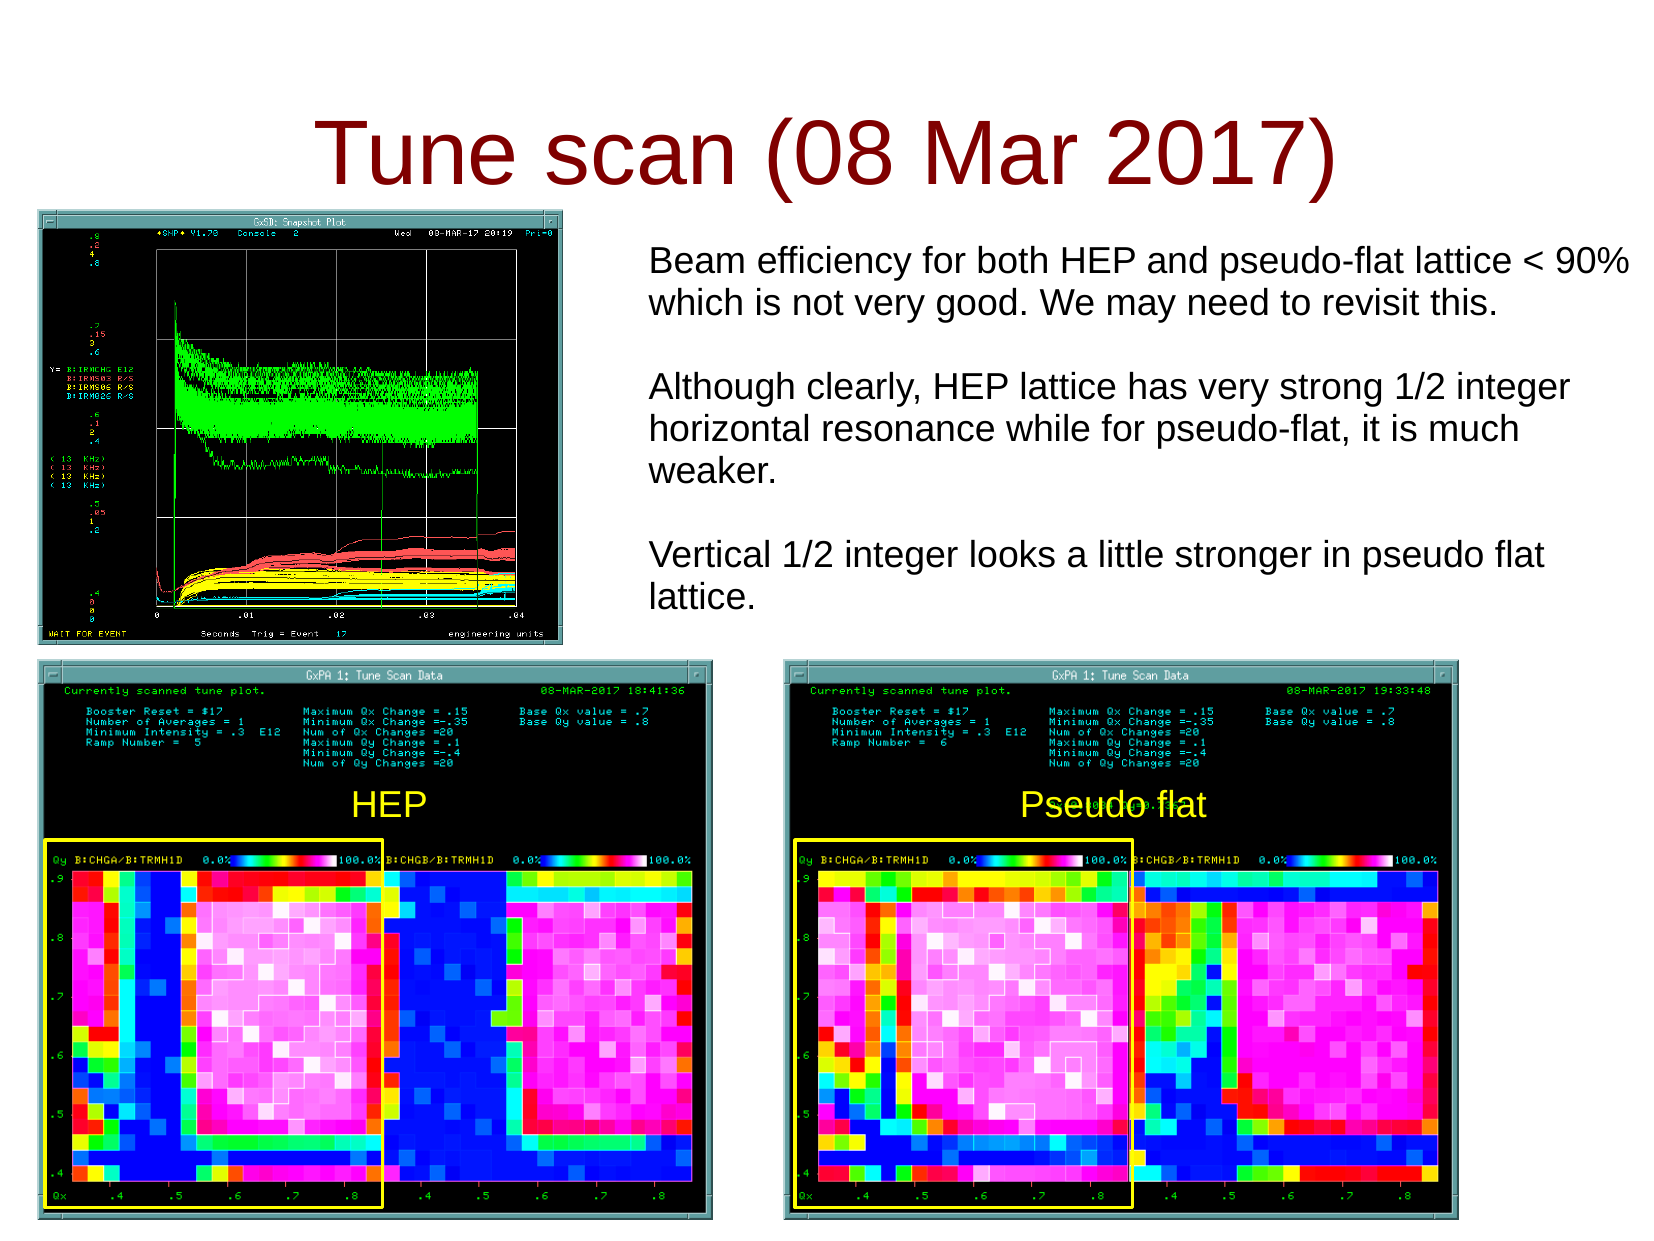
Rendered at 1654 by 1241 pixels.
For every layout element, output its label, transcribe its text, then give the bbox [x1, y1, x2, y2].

picture [37, 209, 563, 646]
text_box Pseudo flat [1005, 776, 1234, 837]
title Tune scan (08 Mar 2017) [82, 49, 1571, 257]
text_box HEP [336, 776, 451, 833]
picture [37, 659, 713, 1220]
text_box Beam efficiency for both HEP and pseudo-flat lattice < 90% which is not very good. We may need to revisit this. Although clearly, HEP lattice has very strong 1/2 integer horizontal resonance while for pseudo-flat, it is much weaker. Vertical 1/2 integer looks a little stronger in pseudo flat lattice. [633, 232, 1650, 621]
picture [783, 659, 1459, 1220]
